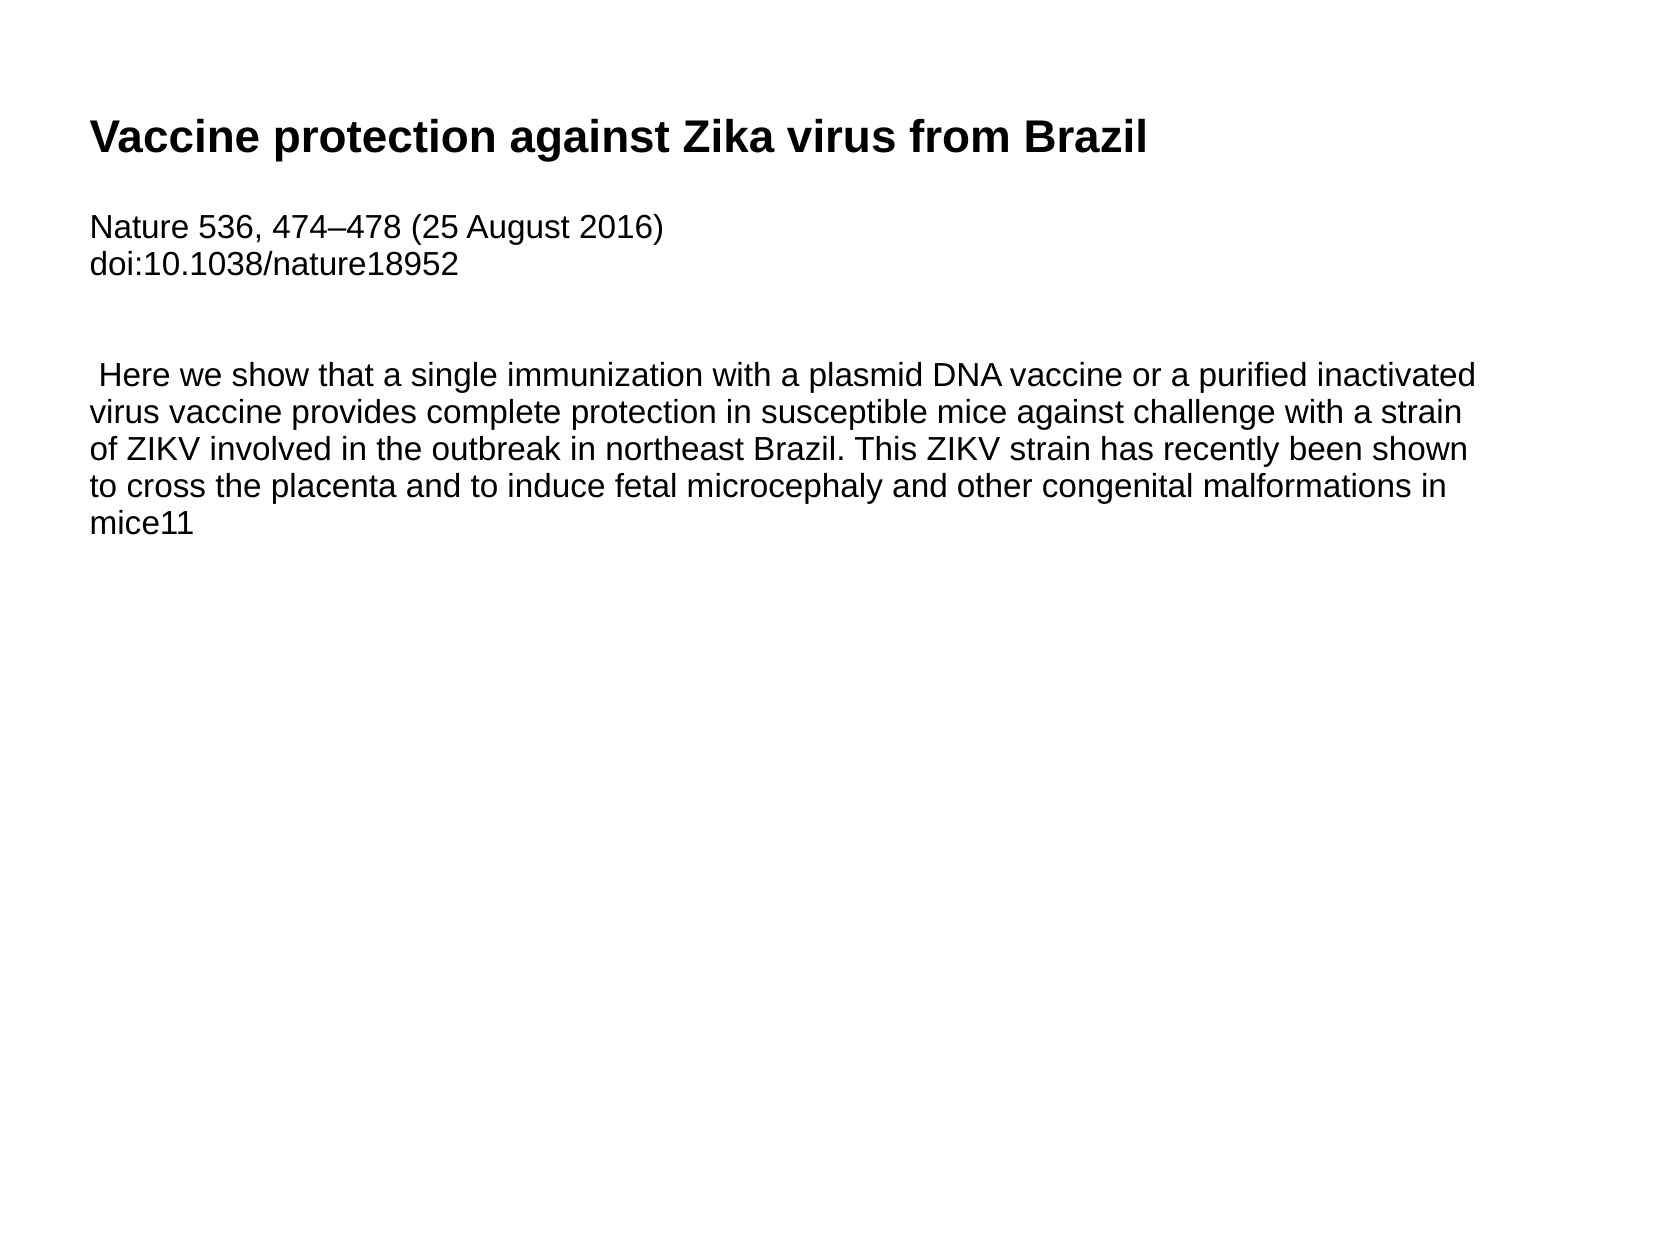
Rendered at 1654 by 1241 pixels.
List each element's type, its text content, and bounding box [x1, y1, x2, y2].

text_box Vaccine protection against Zika virus from Brazil Nature 536, 474–478 (25 August 2016) doi:10.1038/nature18952 Here we show that a single immunization with a plasmid DNA vaccine or a purified inactivated virus vaccine provides complete protection in susceptible mice against challenge with a strain of ZIKV involved in the outbreak in northeast Brazil. This ZIKV strain has recently been shown to cross the placenta and to induce fetal microcephaly and other congenital malformations in mice11 [74, 103, 1512, 1241]
